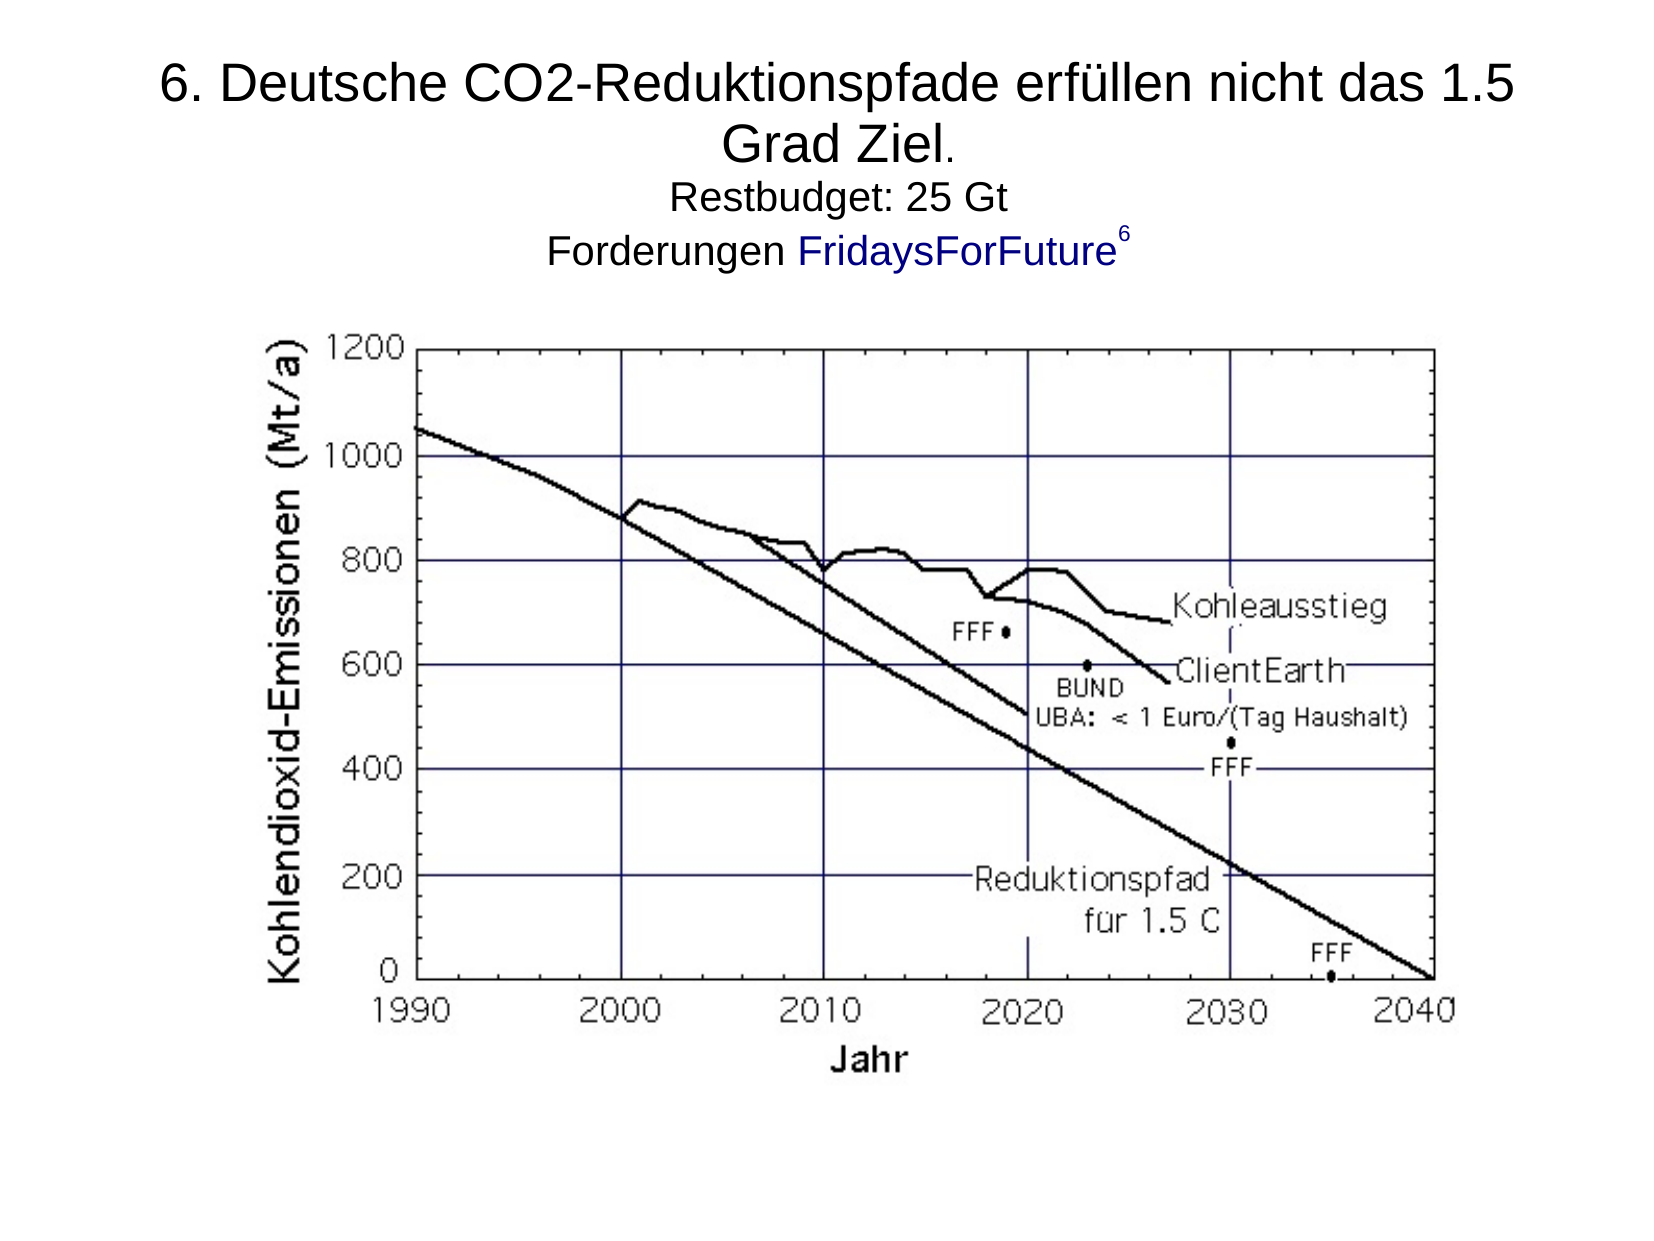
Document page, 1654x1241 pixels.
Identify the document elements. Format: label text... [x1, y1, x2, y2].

title 6. Deutsche CO2-Reduktionspfade erfüllen nicht das 1.5 Grad Ziel. Restbudget: 25 Gt Forderungen FridaysForFuture6 [94, 52, 1583, 275]
picture [208, 318, 1459, 1152]
